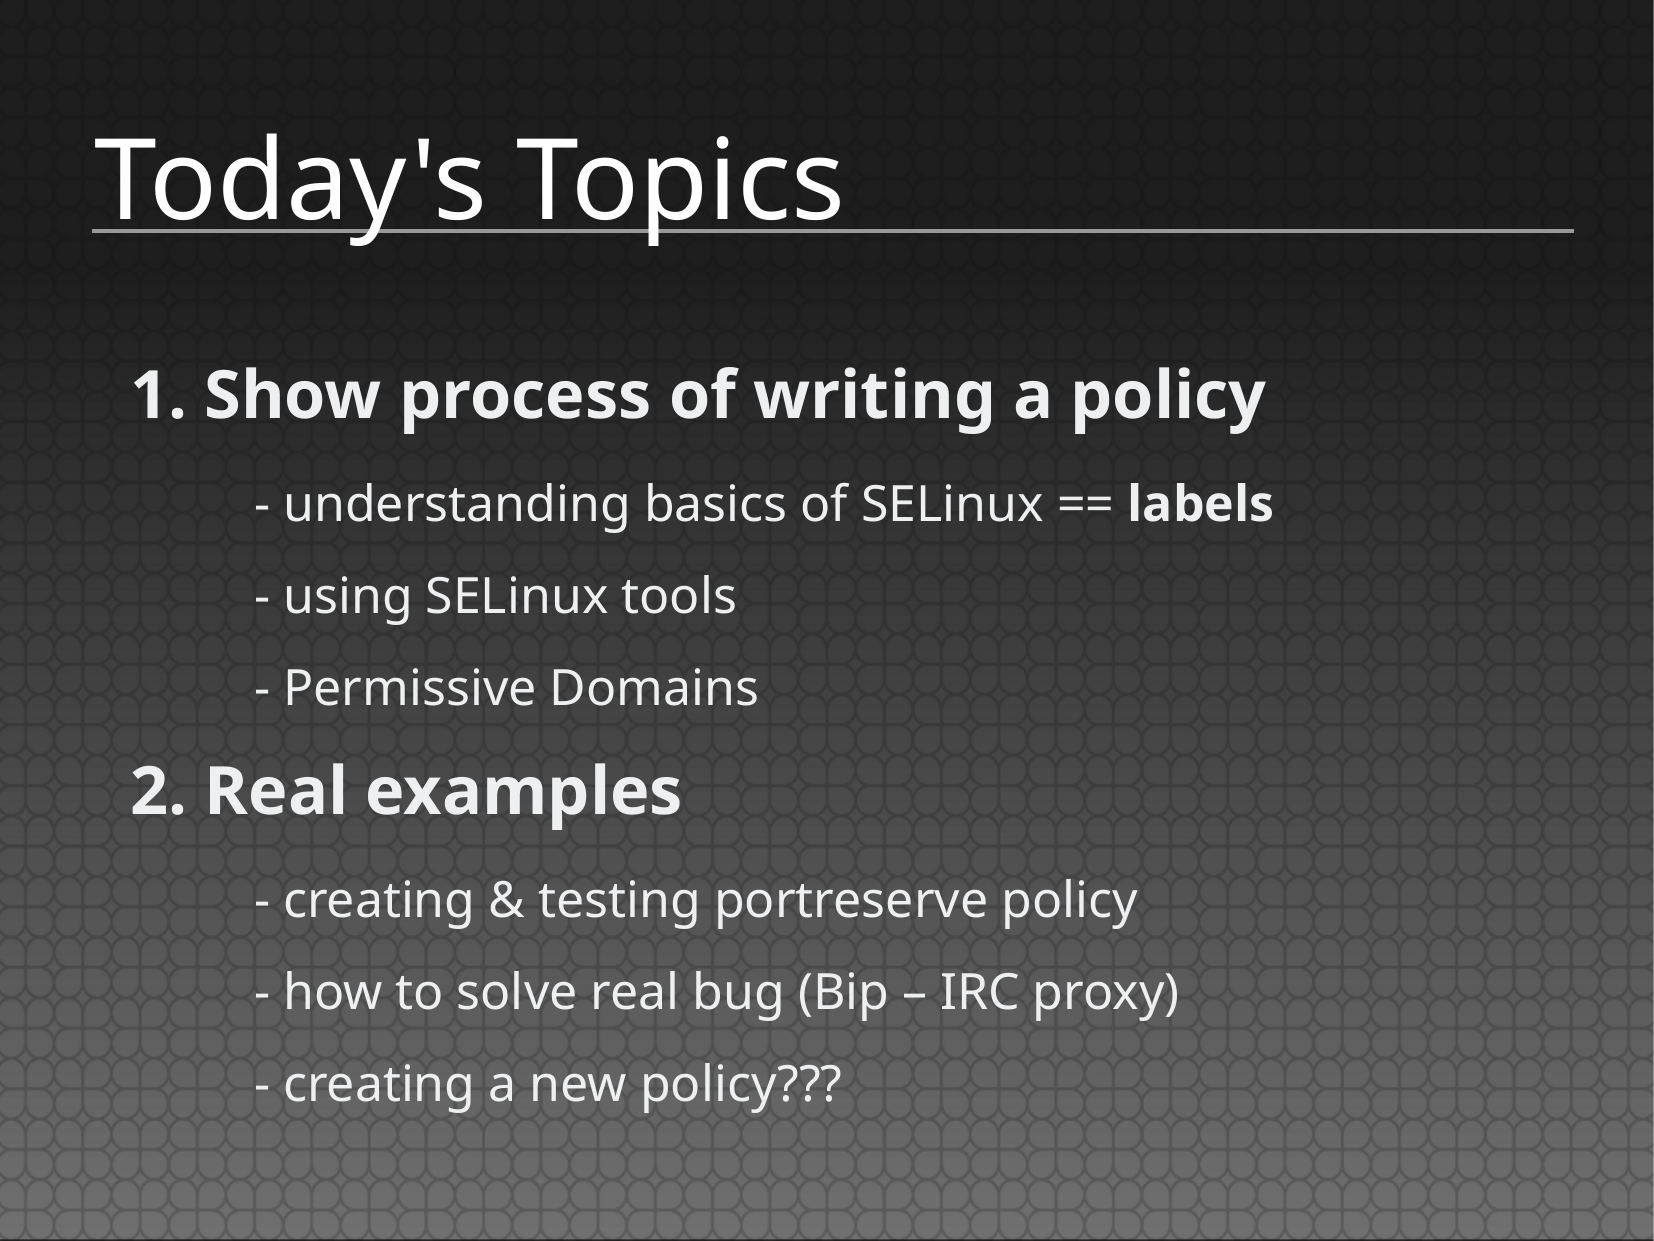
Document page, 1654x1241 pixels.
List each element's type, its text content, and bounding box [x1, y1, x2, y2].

picture [0, 0, 1654, 1241]
list Show process of writing a policy - understanding basics of SELinux == labels - using SELinux tools - Permissive Domains Real examples - creating & testing portreserve policy - how to solve real bug (Bip – IRC proxy) - creating a new policy??? [112, 227, 1501, 1163]
title Today's Topics [94, 100, 1426, 251]
